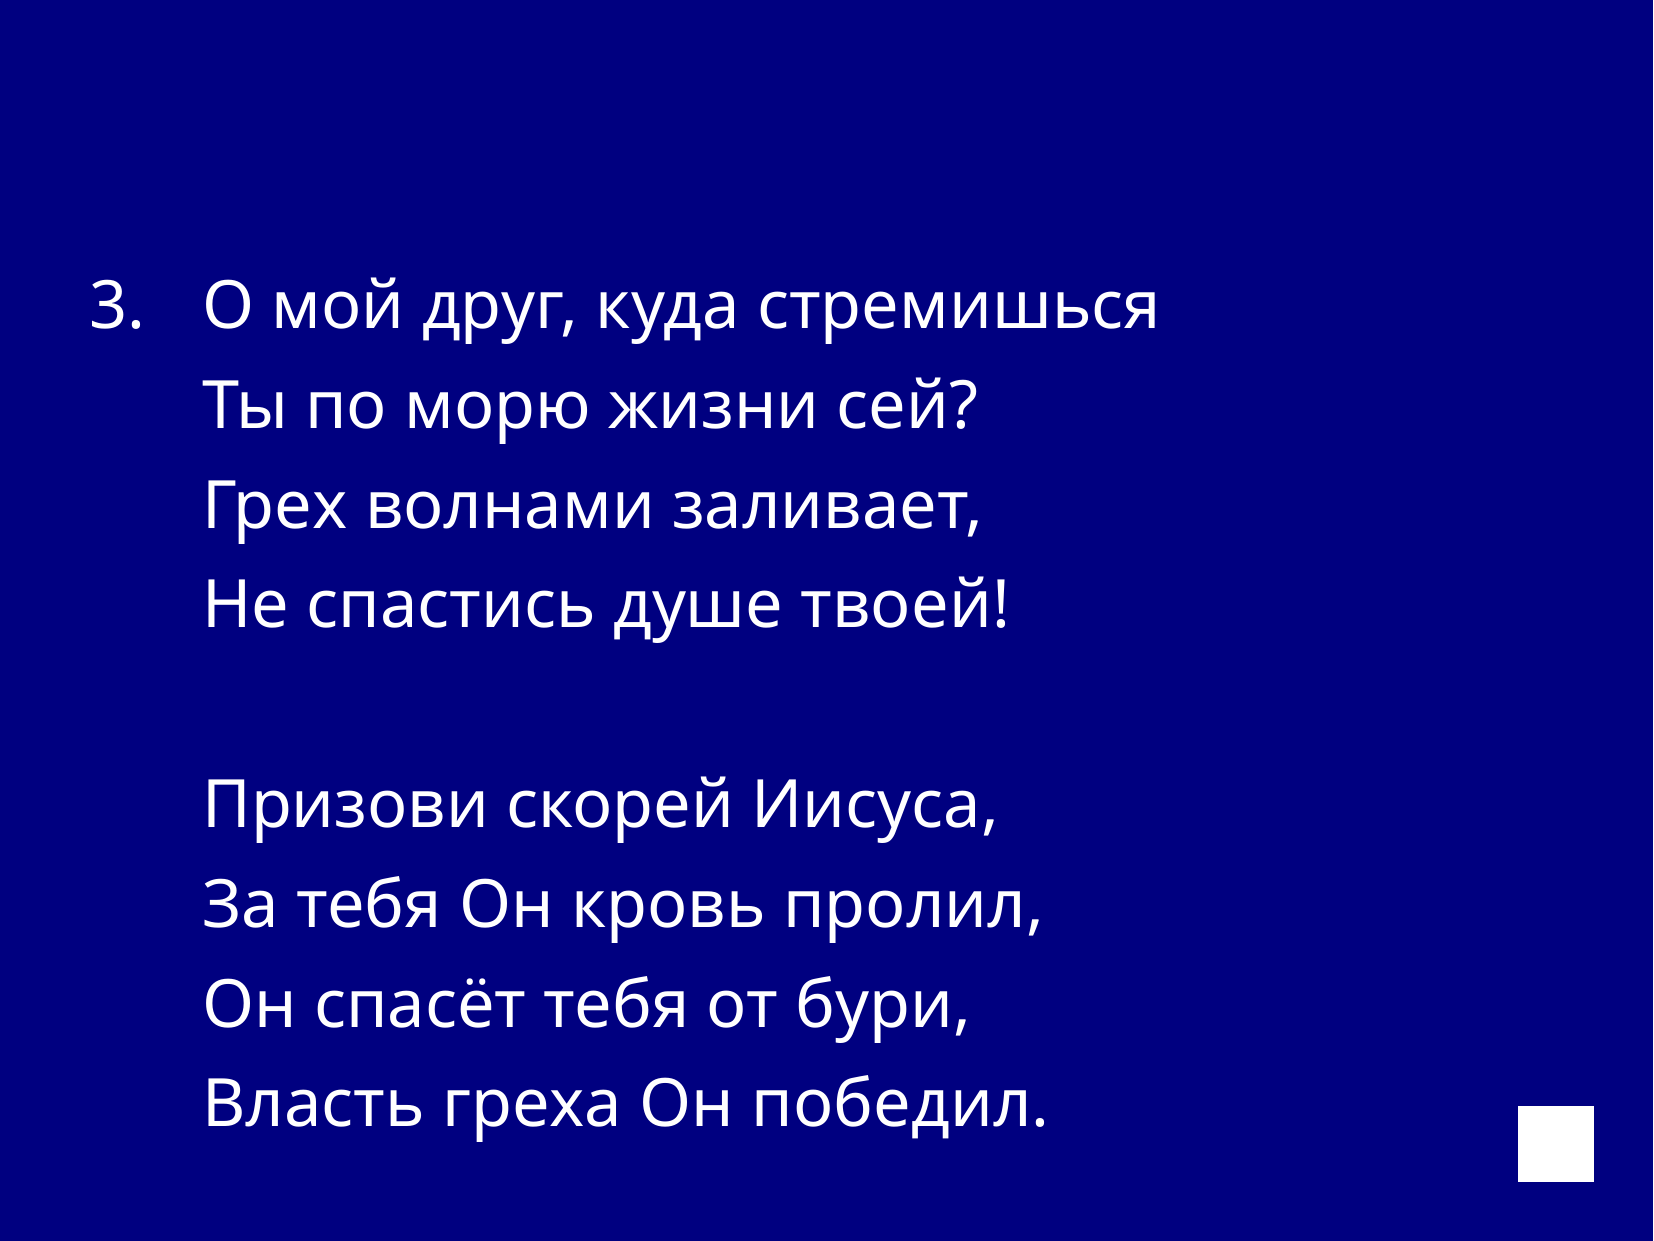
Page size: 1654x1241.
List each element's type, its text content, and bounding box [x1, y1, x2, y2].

text_box [1518, 1106, 1594, 1182]
text_box 3. О мой друг, куда стремишься Ты по морю жизни сей? Грех волнами заливает, Не спастись душе твоей! Призови скорей Иисуса, За тебя Он кровь пролил, Он спасёт тебя от бури, Власть греха Он победил. [75, 150, 1576, 1163]
